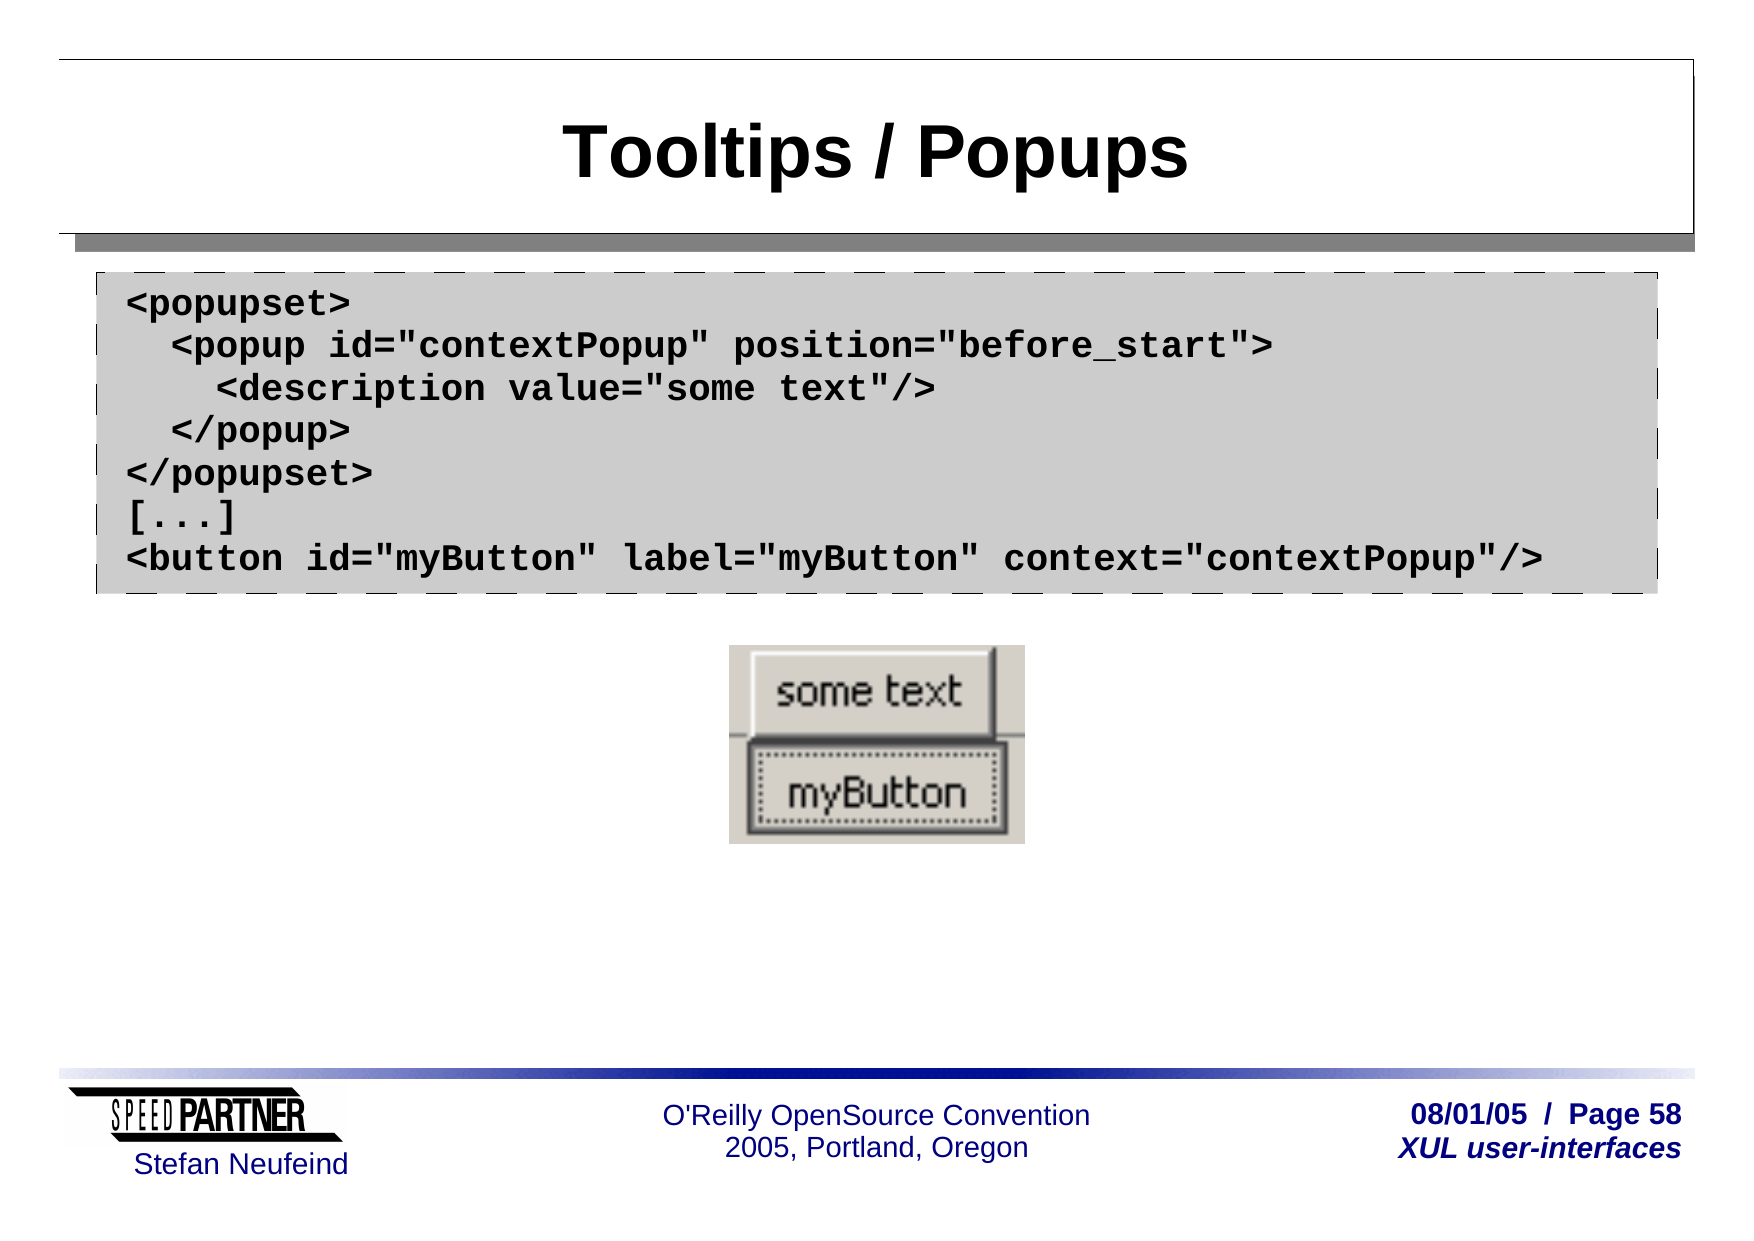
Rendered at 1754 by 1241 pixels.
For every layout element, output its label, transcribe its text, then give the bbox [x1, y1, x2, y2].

picture [64, 1082, 348, 1146]
title Tooltips / Popups [59, 59, 1695, 244]
text_box <popupset> <popup id="contextPopup" position="before_start"> <description value="some text"/> </popup> </popupset> [...] <button id="myButton" label="myButton" context="contextPopup"/> [96, 272, 1658, 594]
picture [59, 1068, 1695, 1079]
picture [729, 645, 1025, 844]
